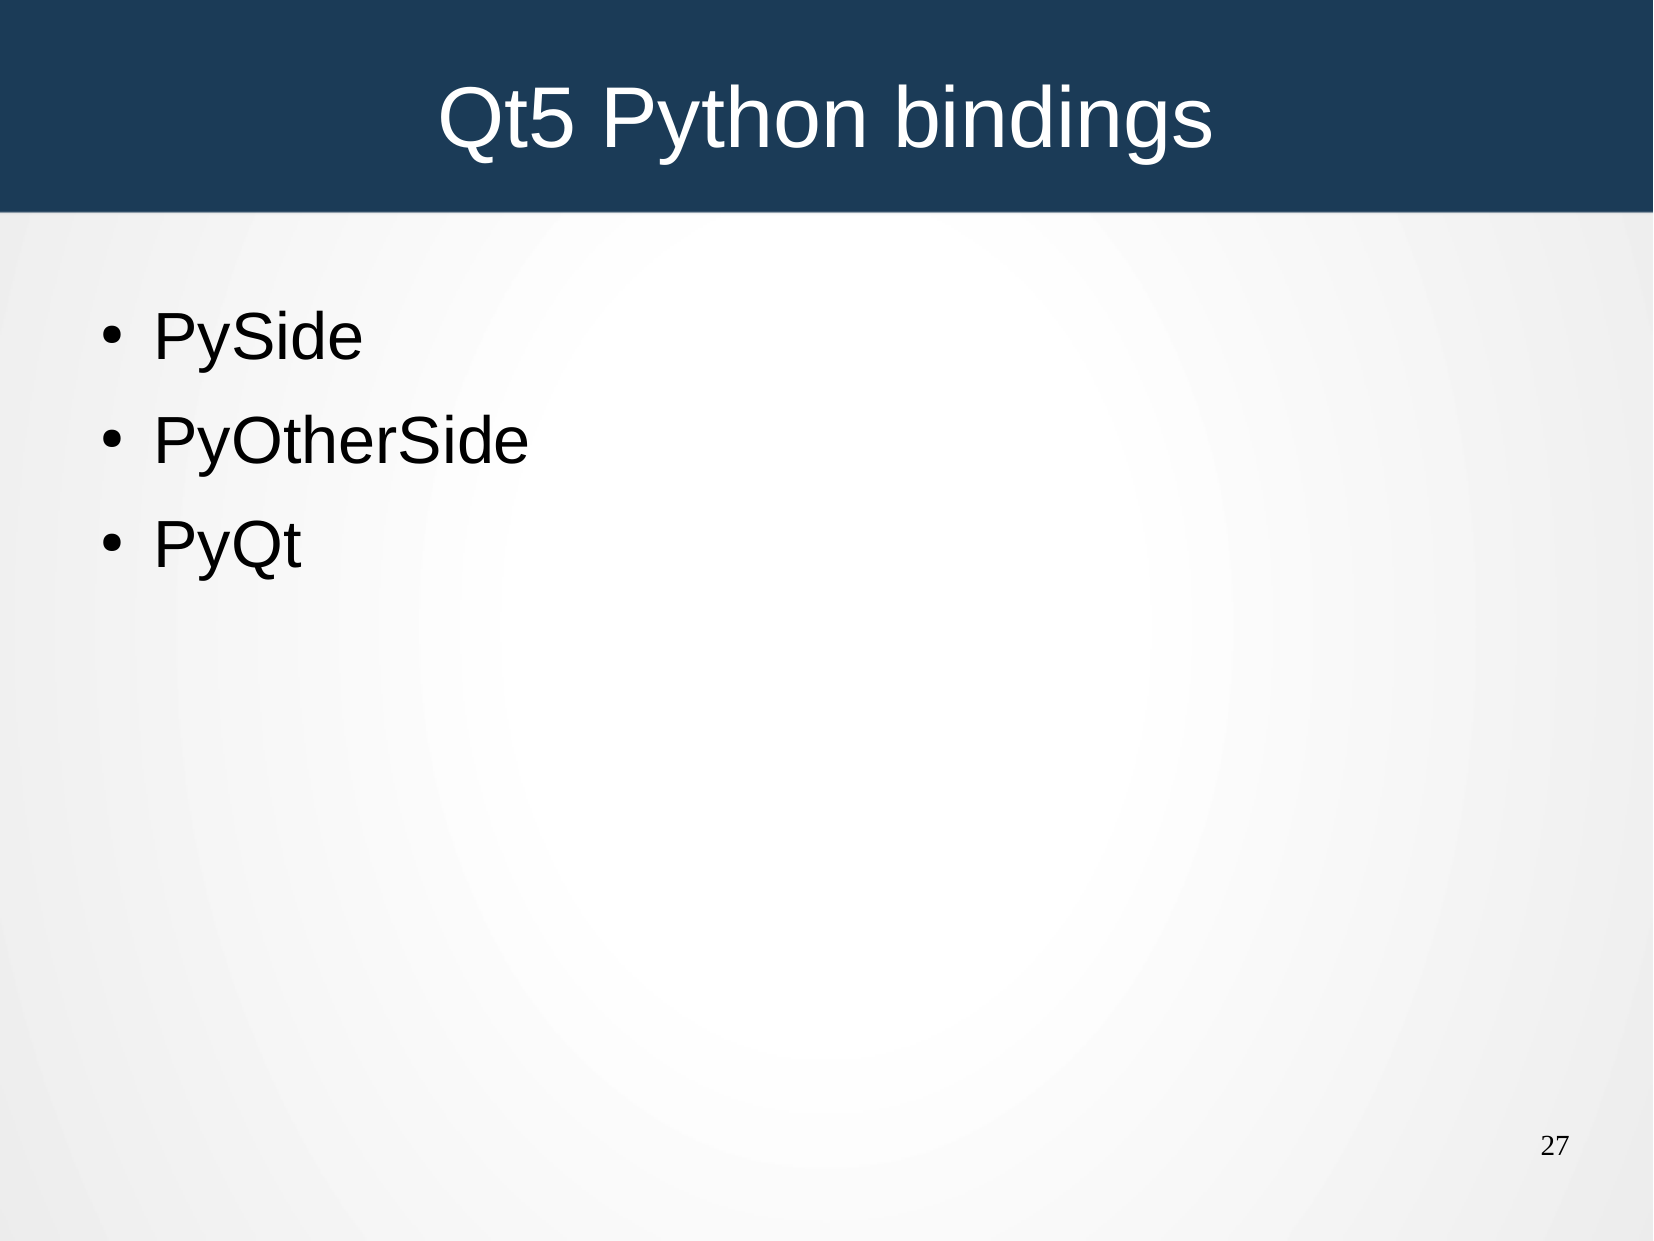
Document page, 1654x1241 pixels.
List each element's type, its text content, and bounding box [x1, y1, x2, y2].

picture [0, 0, 1653, 1241]
list PySide PyOtherSide PyQt [82, 299, 1571, 1019]
title Qt5 Python bindings [82, 47, 1571, 189]
